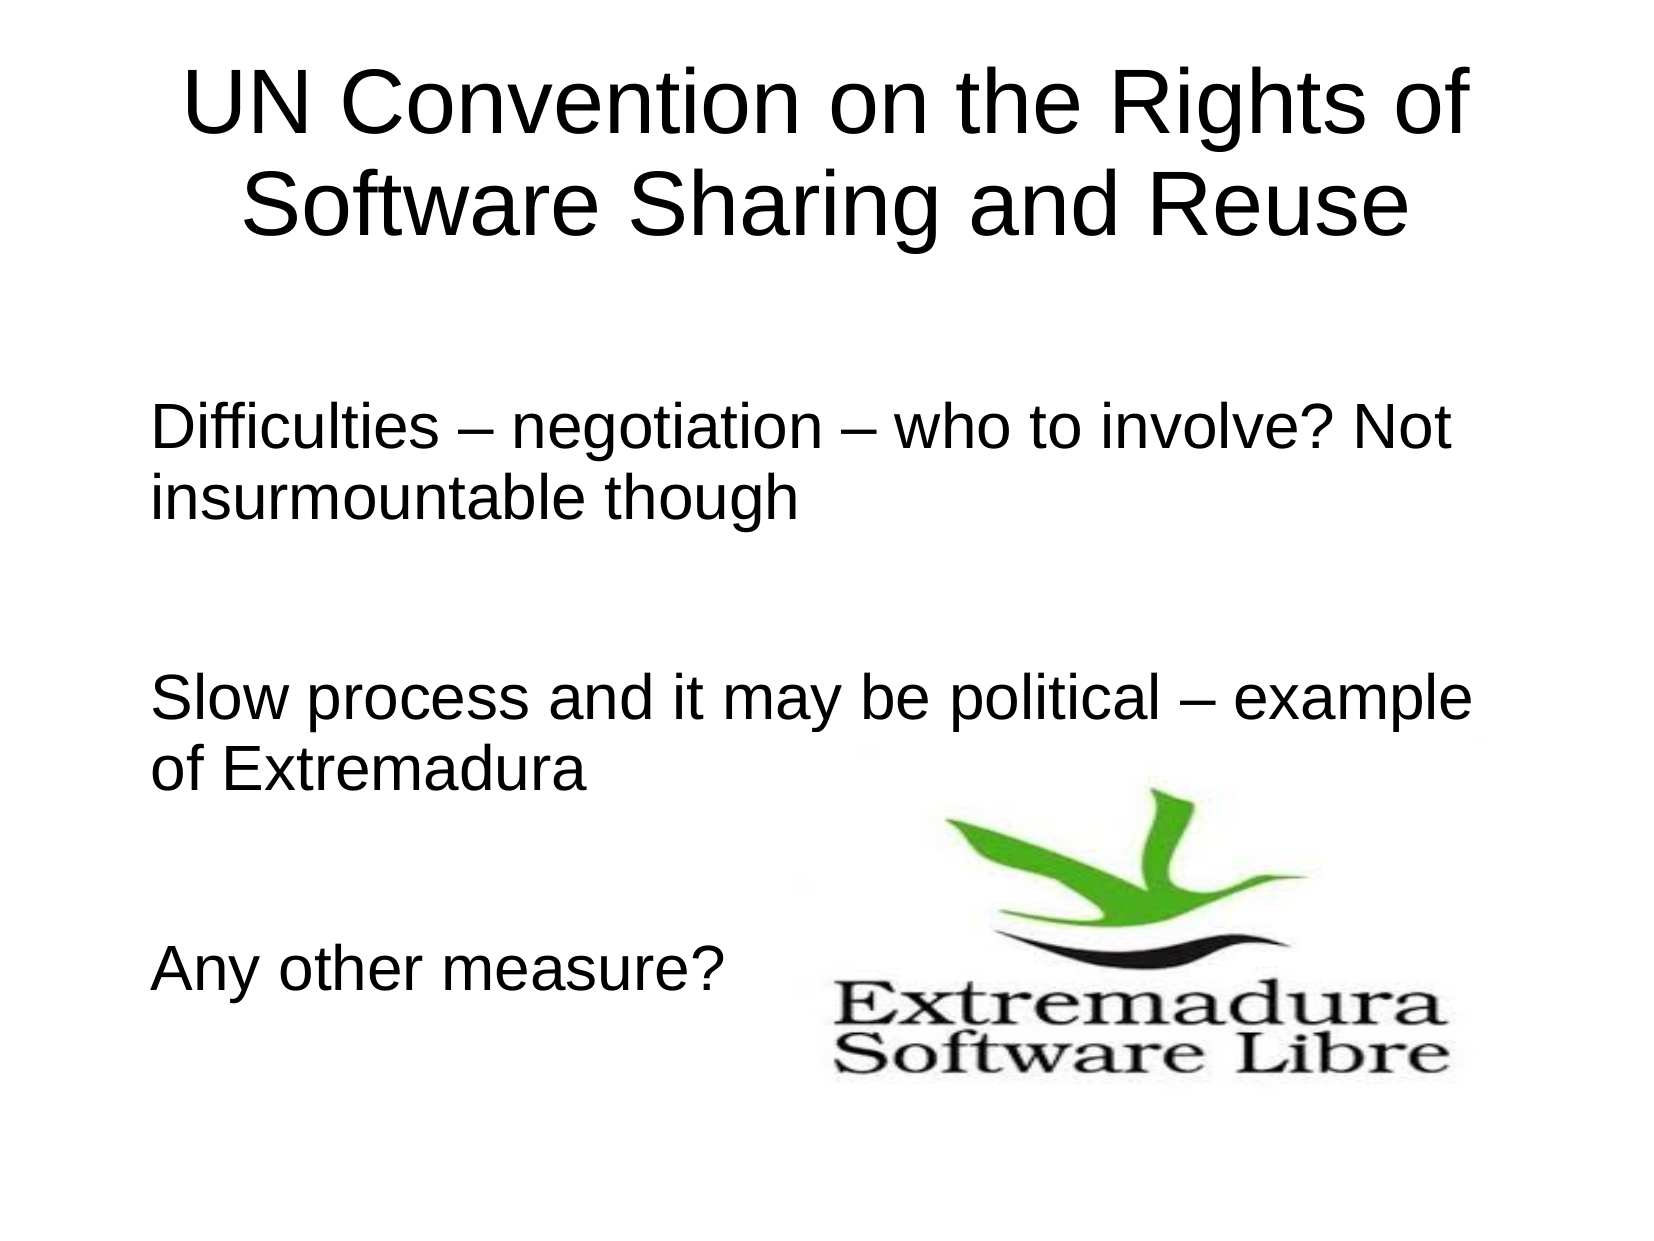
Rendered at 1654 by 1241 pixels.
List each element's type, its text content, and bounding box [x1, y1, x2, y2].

picture [791, 732, 1489, 1099]
list Difficulties – negotiation – who to involve? Not insurmountable though Slow process and it may be political – example of Extremadura Any other measure? [82, 290, 1538, 1010]
title UN Convention on the Rights of Software Sharing and Reuse [82, 49, 1571, 257]
